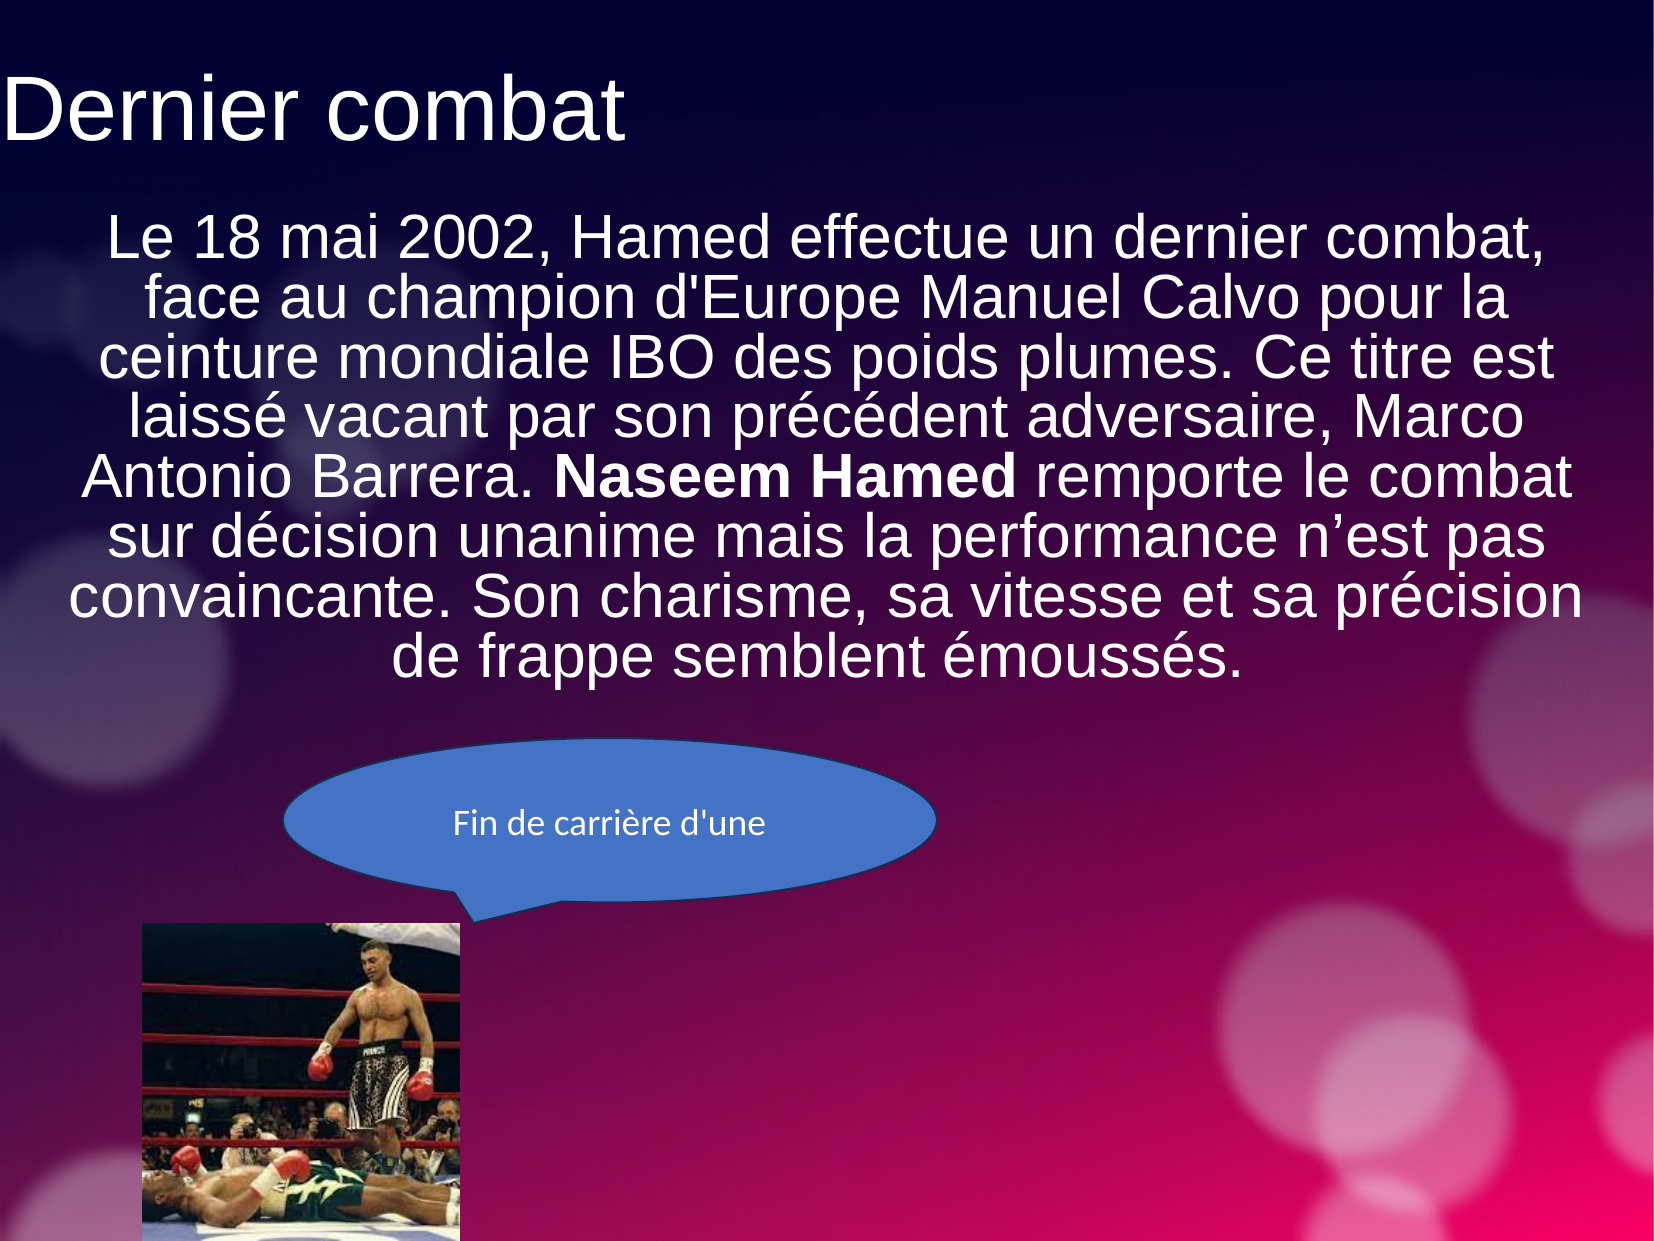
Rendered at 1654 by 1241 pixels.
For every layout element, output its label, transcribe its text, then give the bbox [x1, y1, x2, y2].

text_box Fin de carrière d'une [282, 737, 937, 924]
title Dernier combat [0, 0, 1489, 208]
picture [0, 0, 1654, 1241]
subtitle Le 18 mai 2002, Hamed effectue un dernier combat, face au champion d'Europe Manuel Calvo pour la ceinture mondiale IBO des poids plumes. Ce titre est laissé vacant par son précédent adversaire, Marco Antonio Barrera. Naseem Hamed remporte le combat sur décision unanime mais la performance n’est pas convaincante. Son charisme, sa vitesse et sa précision de frappe semblent émoussés. [61, 208, 1594, 691]
